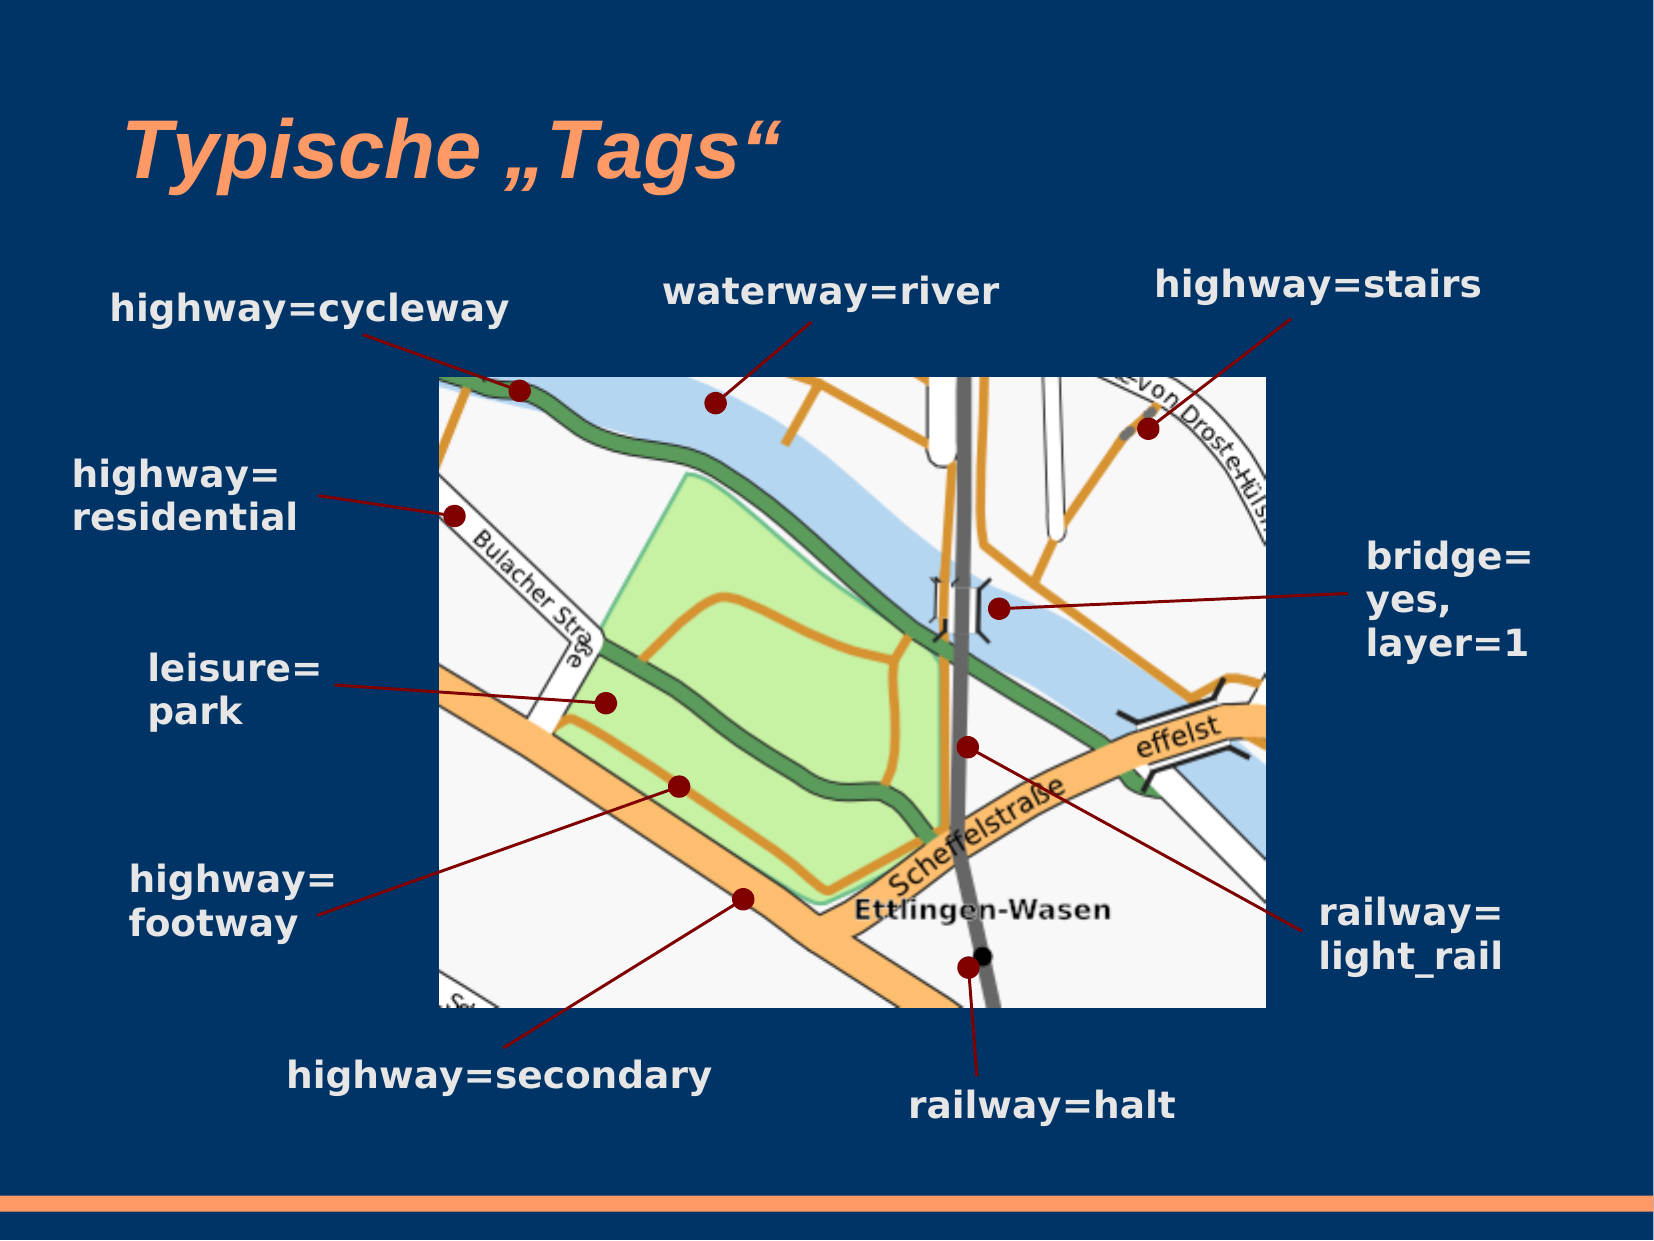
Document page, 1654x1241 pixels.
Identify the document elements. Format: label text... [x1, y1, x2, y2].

text_box waterway=river [647, 262, 1008, 321]
text_box railway= light_rail [1303, 883, 1515, 986]
text_box leisure= park [132, 639, 335, 742]
text_box highway= footway [113, 850, 349, 953]
text_box bridge= yes, layer=1 [1350, 527, 1546, 673]
picture [439, 377, 1266, 1008]
text_box railway=halt [893, 1076, 1186, 1135]
text_box highway=cycleway [94, 279, 517, 338]
text_box highway=secondary [271, 1046, 720, 1105]
title Typische „Tags“ [121, 46, 1534, 254]
text_box highway=stairs [1139, 255, 1491, 315]
text_box highway= residential [56, 445, 309, 547]
